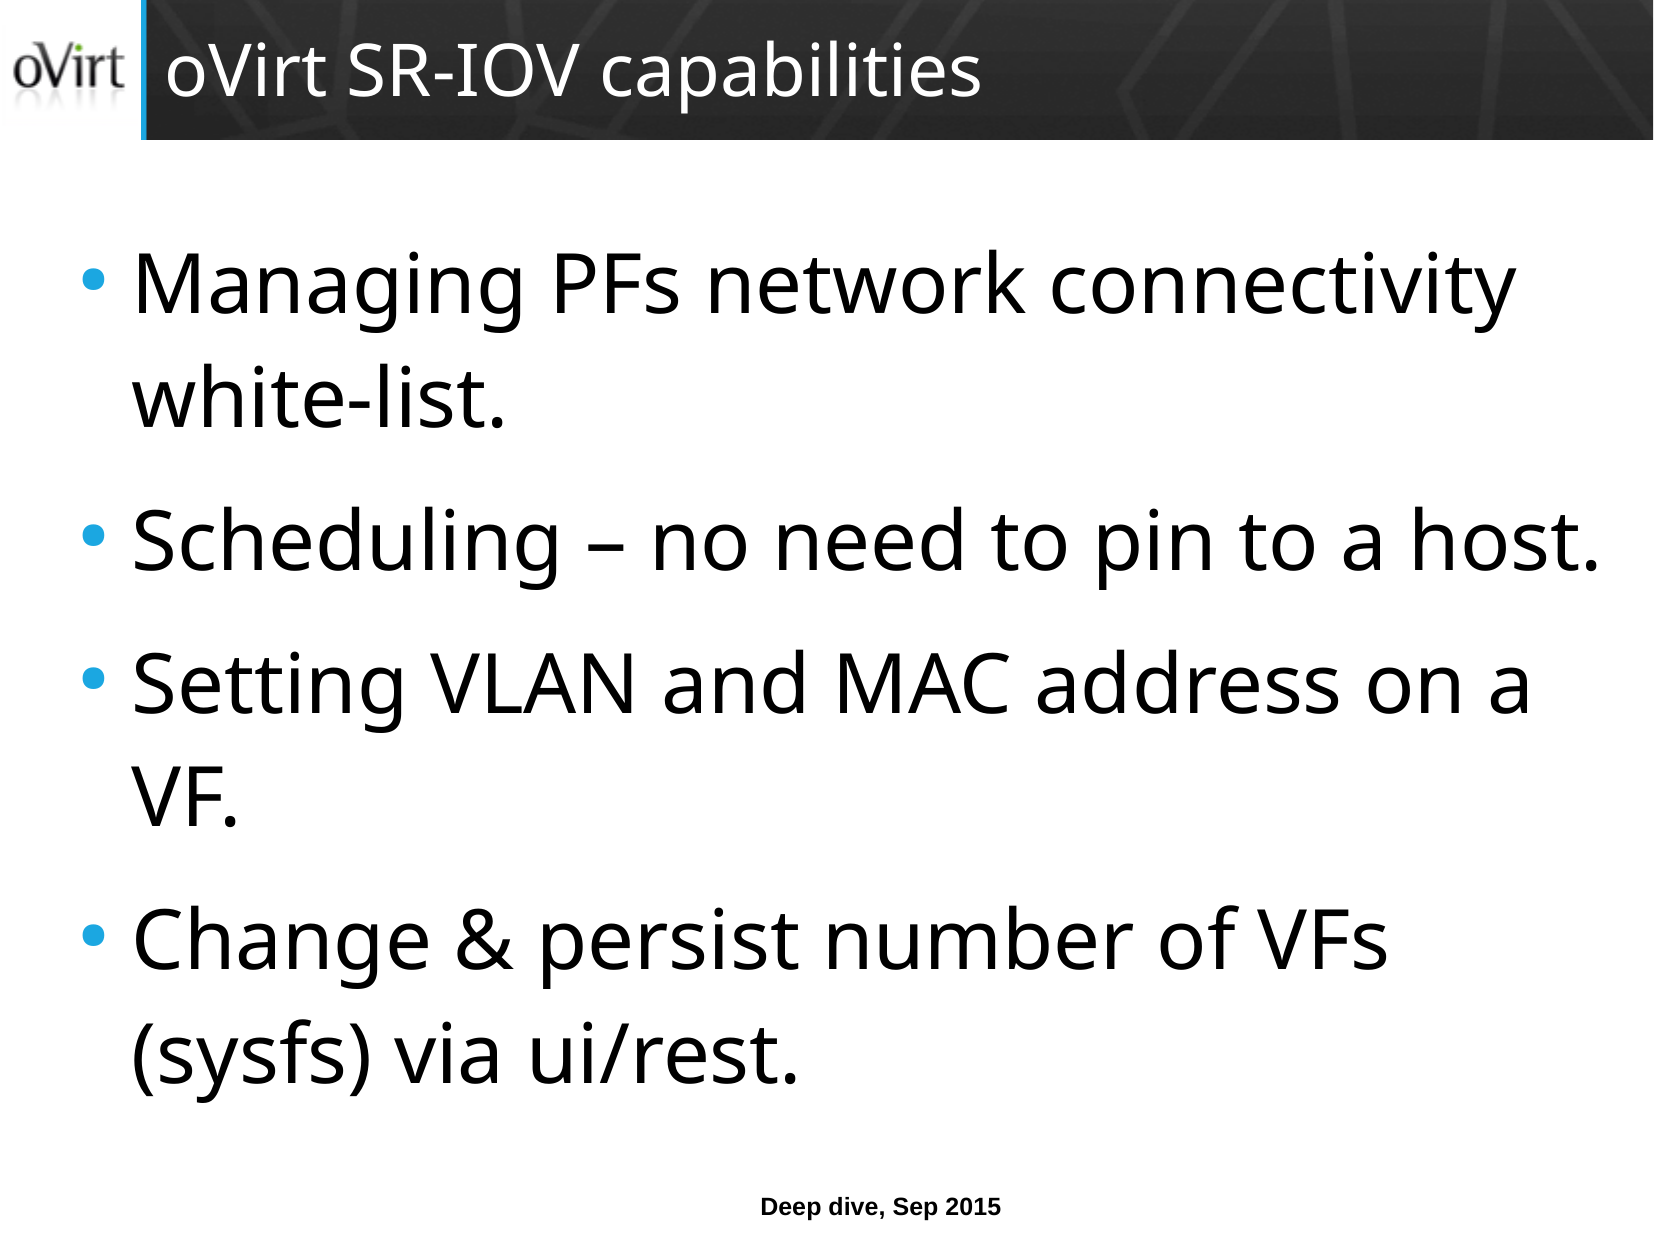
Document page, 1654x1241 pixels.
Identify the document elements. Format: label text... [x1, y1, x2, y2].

list Managing PFs network connectivity white-list. Scheduling – no need to pin to a host. Setting VLAN and MAC address on a VF. Change & persist number of VFs (sysfs) via ui/rest. [60, 225, 1653, 1129]
title oVirt SR-IOV capabilities [164, 18, 1653, 119]
picture [0, 0, 1654, 140]
